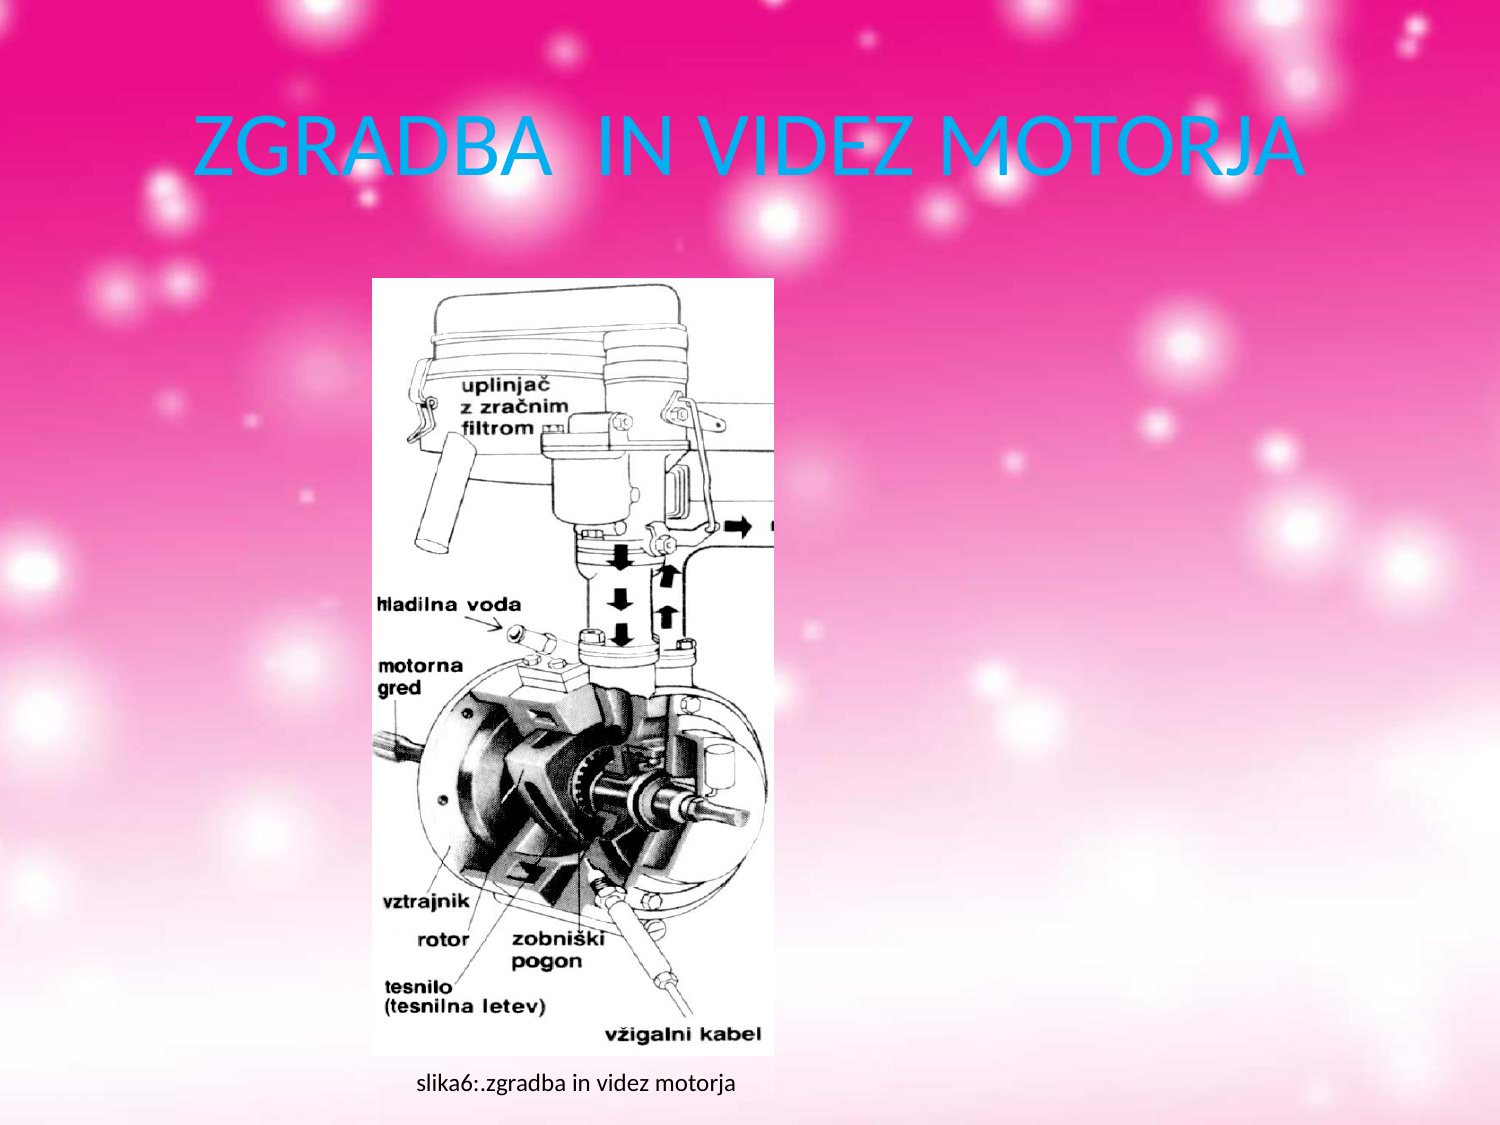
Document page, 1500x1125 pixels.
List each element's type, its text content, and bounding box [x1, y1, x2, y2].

title ZGRADBA IN VIDEZ MOTORJA [75, 45, 1425, 233]
text_box slika6:.zgradba in videz motorja [401, 1058, 752, 1104]
picture [0, 0, 1500, 1125]
